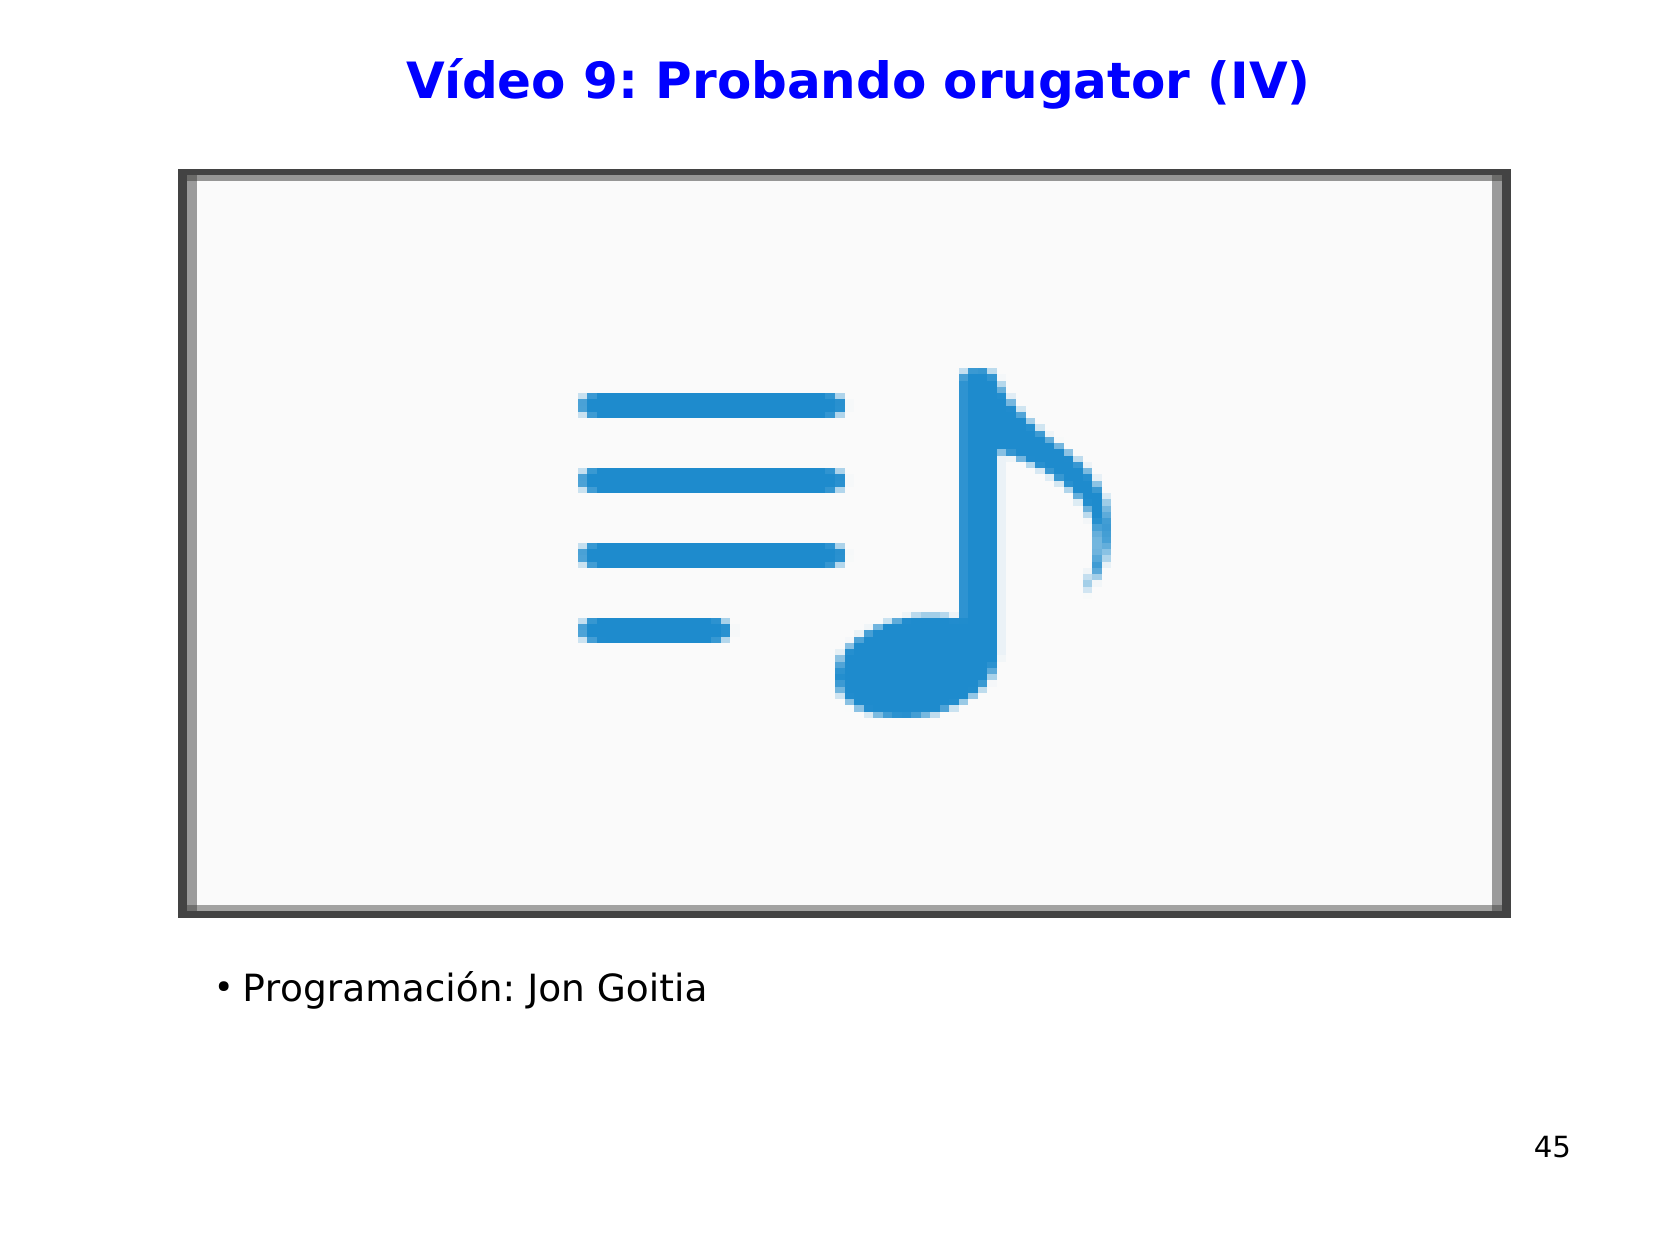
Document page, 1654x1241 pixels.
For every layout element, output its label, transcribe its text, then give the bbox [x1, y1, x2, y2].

text_box [177, 168, 1512, 919]
text_box Vídeo 9: Probando orugator (IV) [391, 44, 1327, 118]
text_box Programación: Jon Goitia [202, 958, 862, 1089]
